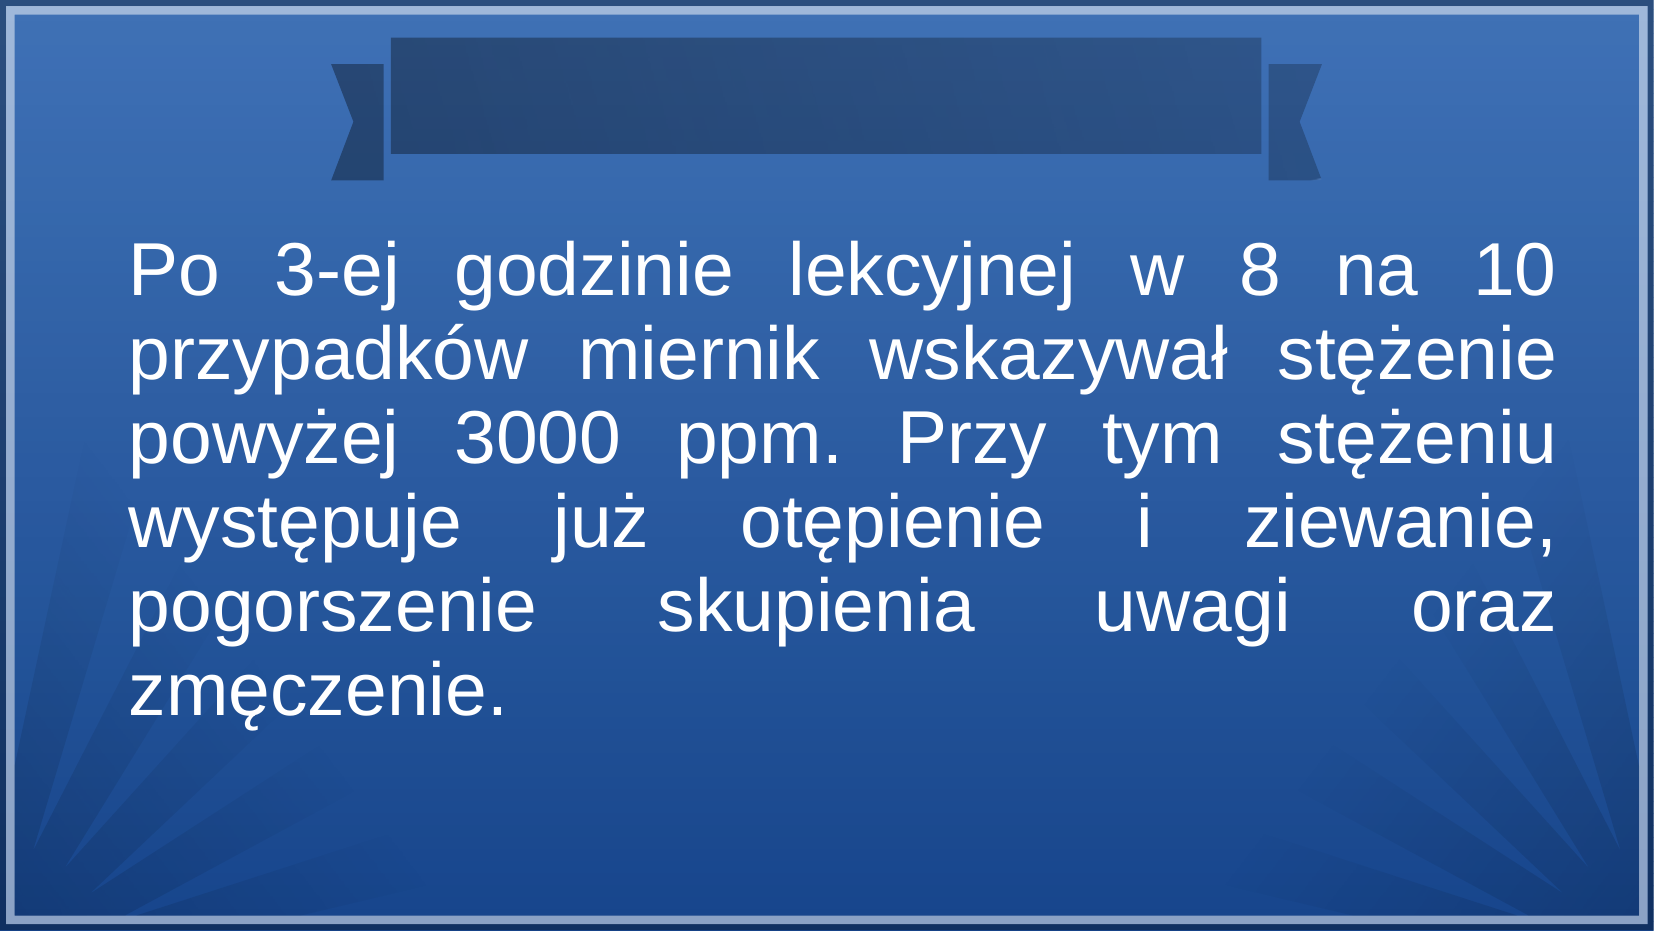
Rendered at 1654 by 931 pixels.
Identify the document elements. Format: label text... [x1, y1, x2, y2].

list Po 3-ej godzinie lekcyjnej w 8 na 10 przypadków miernik wskazywał stężenie powyżej 3000 ppm. Przy tym stężeniu występuje już otępienie i ziewanie, pogorszenie skupienia uwagi oraz zmęczenie. [69, 227, 1558, 851]
